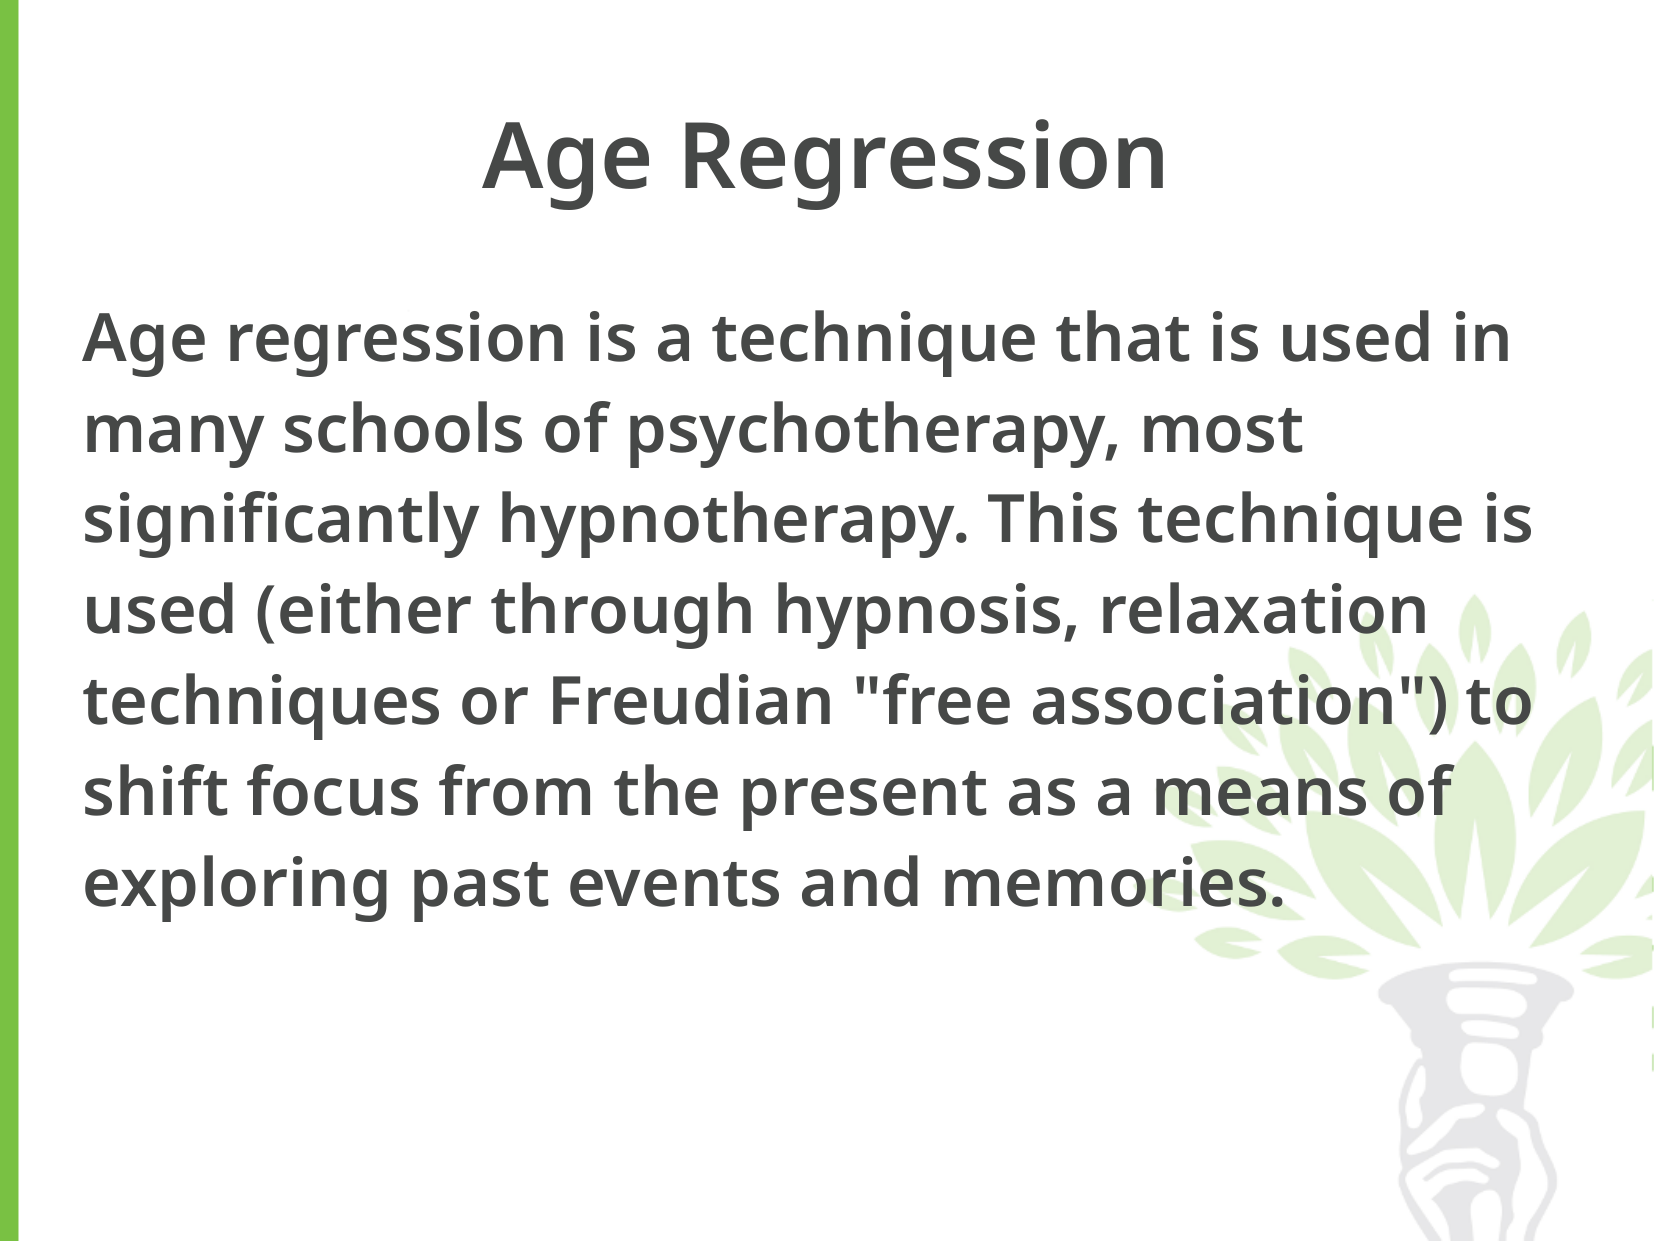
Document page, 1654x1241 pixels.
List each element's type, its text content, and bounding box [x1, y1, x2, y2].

list Age regression is a technique that is used in many schools of psychotherapy, most significantly hypnotherapy. This technique is used (either through hypnosis, relaxation techniques or Freudian "free association") to shift focus from the present as a means of exploring past events and memories. [82, 290, 1571, 1010]
title Age Regression [82, 49, 1571, 257]
picture [0, 0, 1654, 1241]
